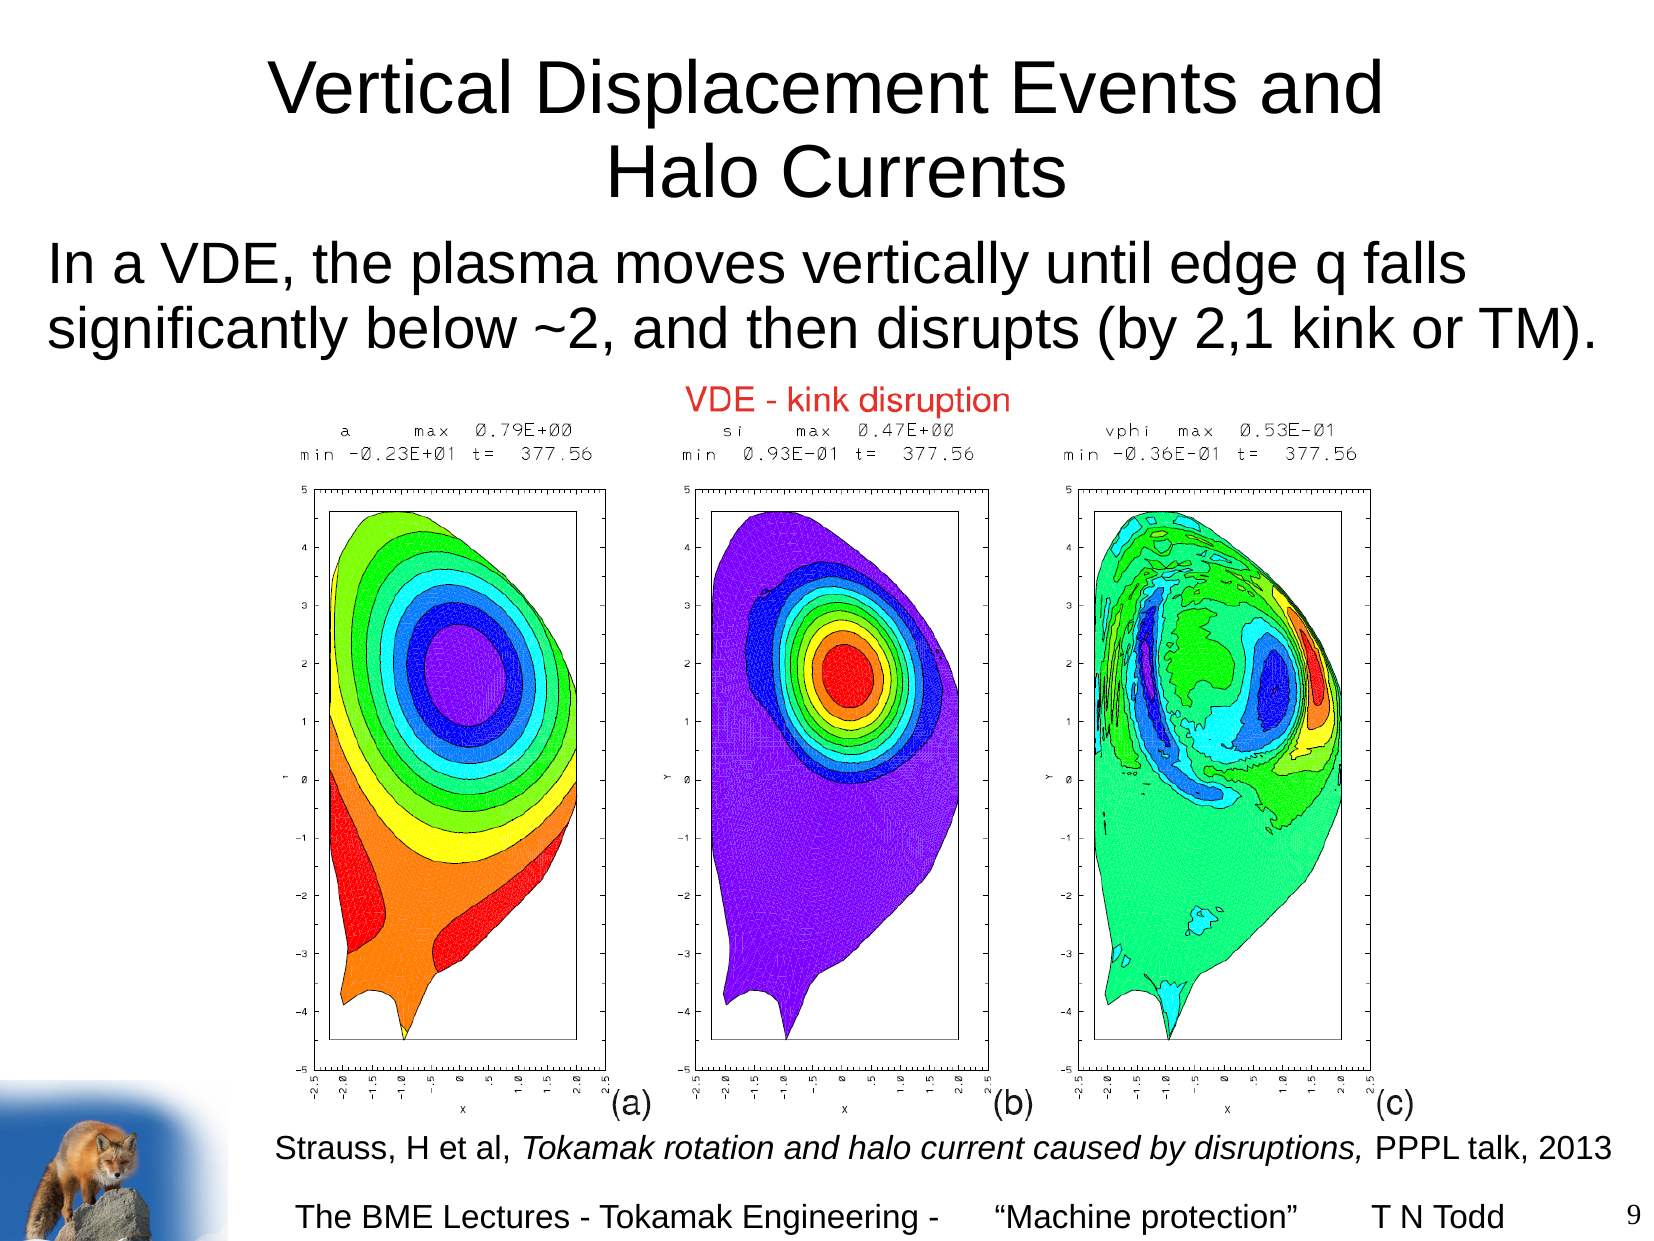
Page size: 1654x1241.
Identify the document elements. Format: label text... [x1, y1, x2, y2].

title Vertical Displacement Events and Halo Currents [82, 25, 1571, 231]
picture [0, 1080, 228, 1241]
picture [283, 383, 1418, 1122]
list In a VDE, the plasma moves vertically until edge q falls significantly below ~2, and then disrupts (by 2,1 kink or TM). [0, 231, 1642, 426]
text_box Strauss, H et al, Tokamak rotation and halo current caused by disruptions, PPPL talk, 2013 [259, 1122, 1627, 1175]
